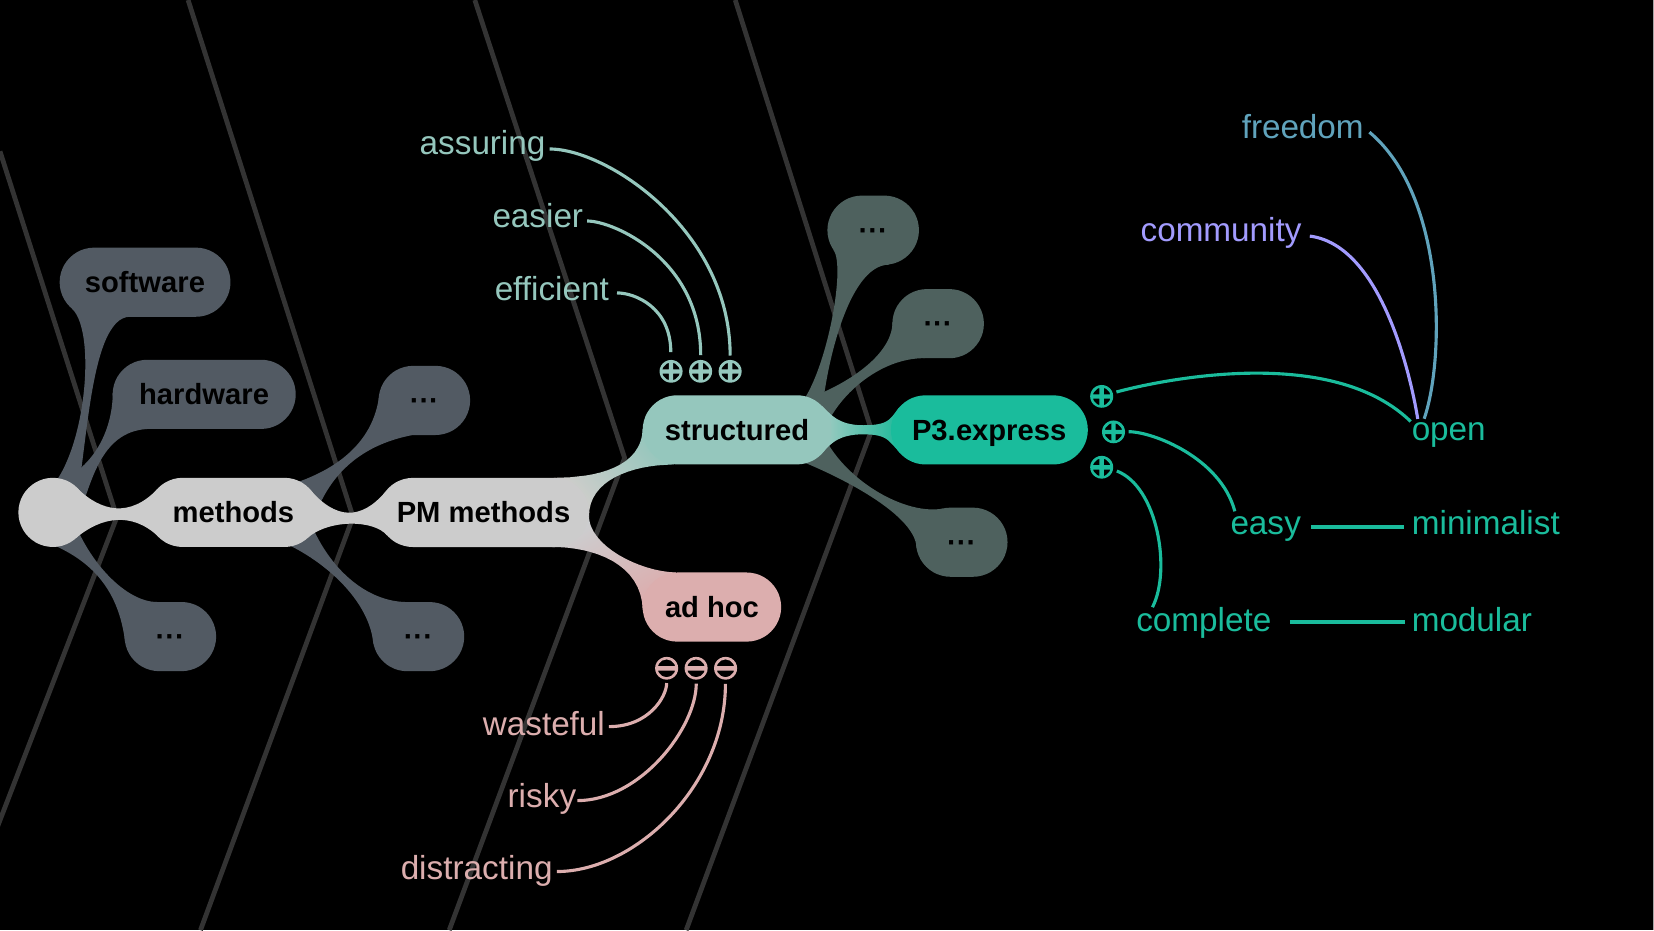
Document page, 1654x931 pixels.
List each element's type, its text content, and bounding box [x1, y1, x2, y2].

text_box [1101, 420, 1126, 444]
text_box [714, 656, 738, 680]
text_box hardware [112, 359, 296, 429]
text_box methods [148, 477, 309, 547]
text_box ··· [124, 602, 217, 672]
text_box [718, 359, 742, 383]
text_box ad hoc [642, 572, 782, 642]
text_box distracting [386, 842, 568, 895]
text_box ··· [916, 507, 1008, 577]
text_box [1090, 384, 1114, 408]
text_box [557, 435, 672, 512]
text_box easy [1215, 496, 1316, 549]
text_box [18, 311, 158, 635]
text_box ··· [892, 289, 984, 359]
text_box risky [492, 770, 591, 822]
text_box easier [477, 190, 598, 243]
text_box [689, 359, 713, 383]
text_box P3.express [890, 395, 1088, 465]
text_box wasteful [468, 697, 620, 750]
text_box [806, 252, 938, 544]
text_box software [59, 247, 231, 317]
text_box [684, 656, 708, 680]
text_box ··· [378, 365, 471, 436]
text_box PM methods [385, 477, 590, 548]
text_box efficient [480, 263, 624, 316]
text_box ··· [372, 602, 465, 672]
text_box freedom [1227, 101, 1379, 154]
text_box modular [1397, 593, 1547, 646]
text_box community [1125, 204, 1317, 257]
text_box structured [642, 395, 832, 465]
text_box [292, 402, 413, 635]
text_box ··· [827, 195, 919, 265]
text_box [555, 513, 671, 602]
text_box [655, 656, 679, 680]
text_box open [1397, 402, 1501, 455]
text_box [659, 359, 683, 383]
text_box assuring [404, 117, 561, 170]
text_box minimalist [1397, 496, 1575, 549]
text_box complete [1121, 593, 1287, 646]
text_box [1090, 455, 1114, 479]
